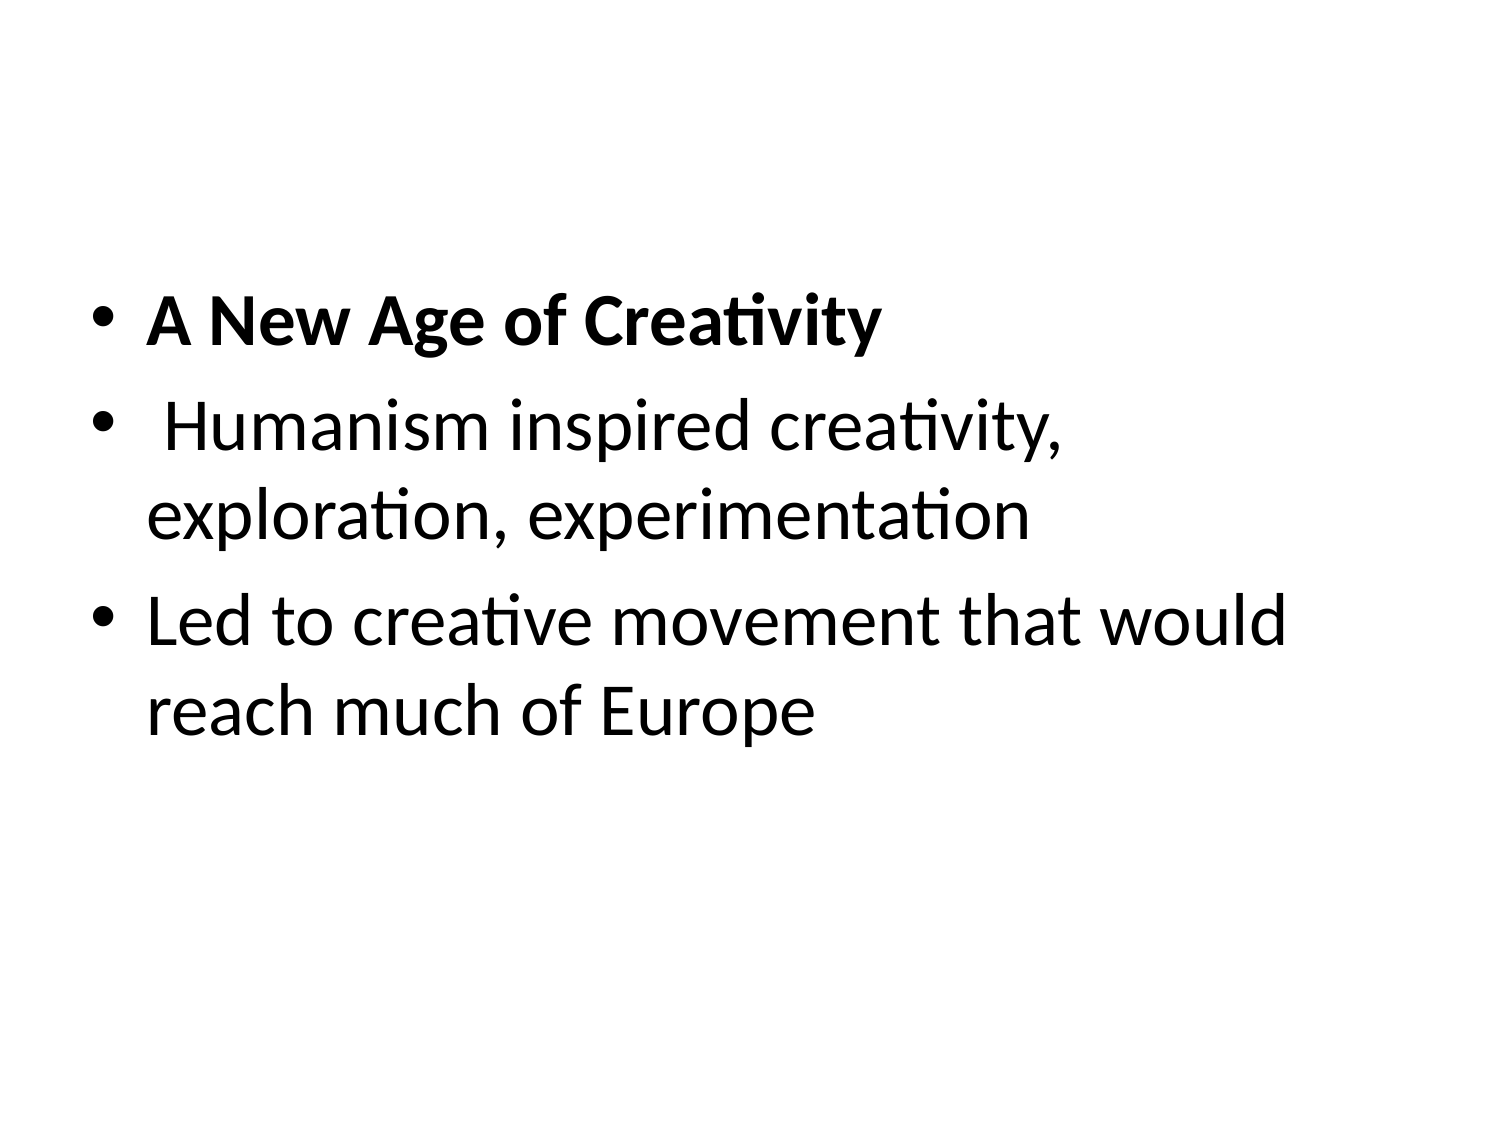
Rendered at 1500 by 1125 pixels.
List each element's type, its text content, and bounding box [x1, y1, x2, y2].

list A New Age of Creativity Humanism inspired creativity, exploration, experimentation Led to creative movement that would reach much of Europe [75, 262, 1425, 1005]
